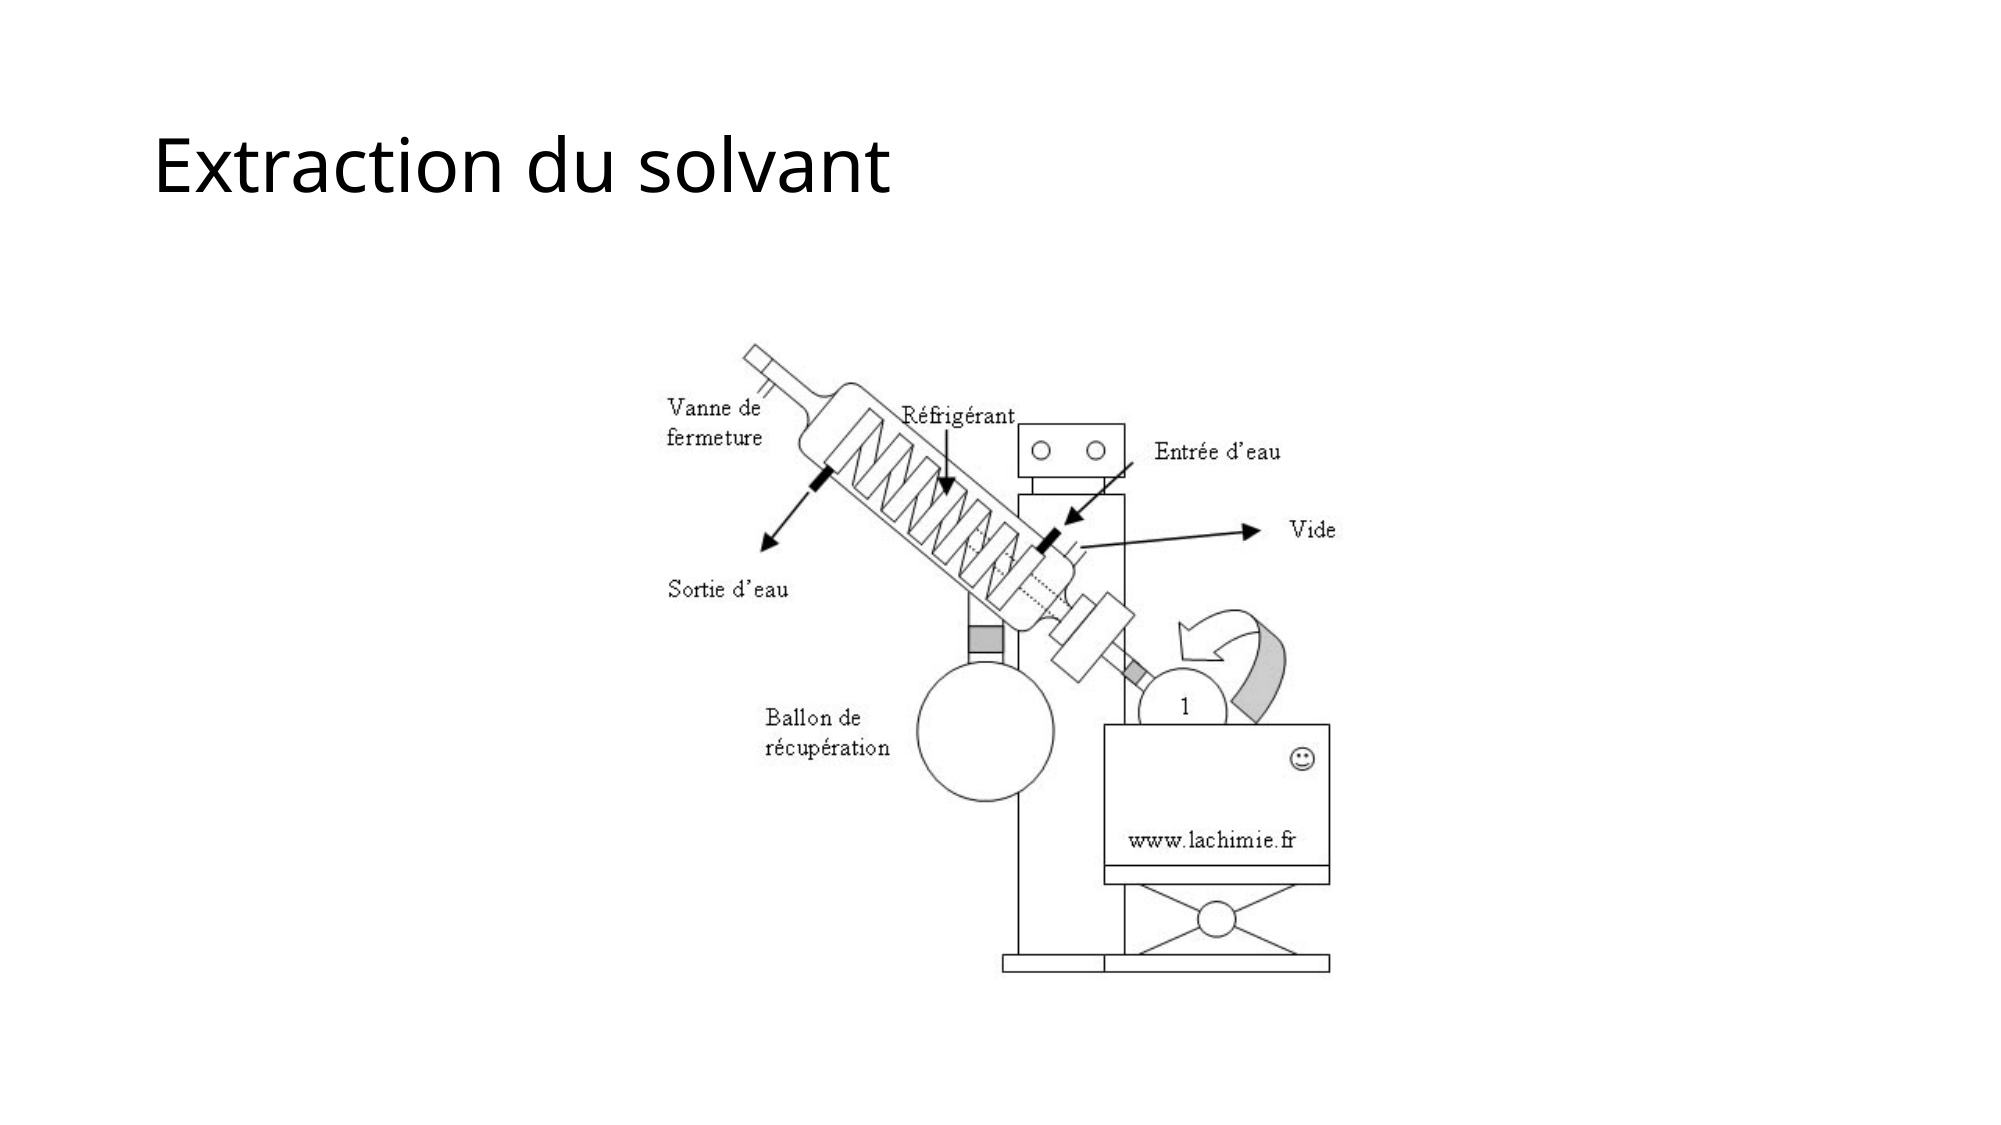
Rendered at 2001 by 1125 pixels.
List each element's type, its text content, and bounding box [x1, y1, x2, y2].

picture [657, 329, 1343, 984]
title Extraction du solvant [137, 59, 1863, 278]
